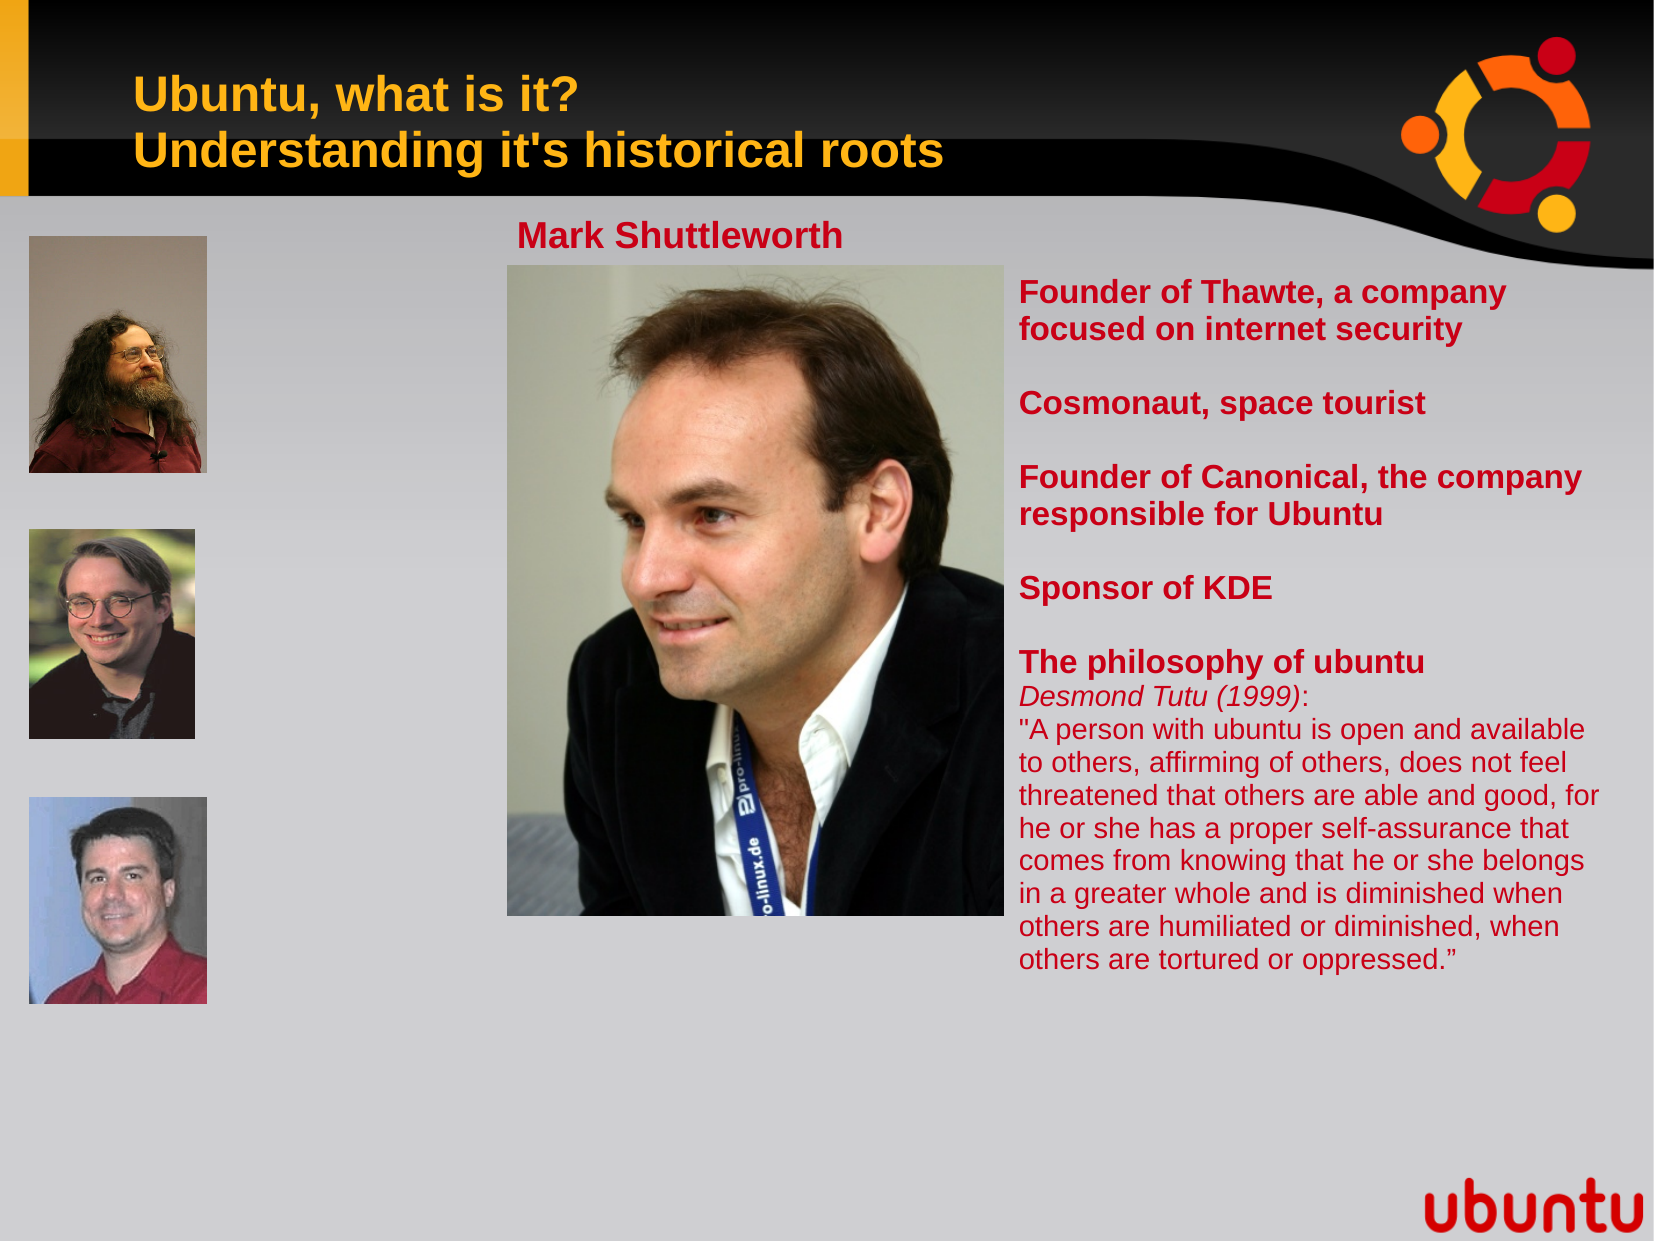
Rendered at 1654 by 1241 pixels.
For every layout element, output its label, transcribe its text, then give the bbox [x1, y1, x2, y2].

text_box Ubuntu, what is it? Understanding it's historical roots [118, 59, 1093, 186]
picture [0, 0, 1654, 1241]
text_box Founder of Thawte, a company focused on internet security Cosmonaut, space tourist Founder of Canonical, the company responsible for Ubuntu Sponsor of KDE The philosophy of ubuntu Desmond Tutu (1999): "A person with ubuntu is open and available to others, affirming of others, does not feel threatened that others are able and good, for he or she has a proper self-assurance that comes from knowing that he or she belongs in a greater whole and is diminished when others are humiliated or diminished, when others are tortured or oppressed.” [1003, 265, 1618, 983]
text_box Mark Shuttleworth [502, 206, 1063, 296]
